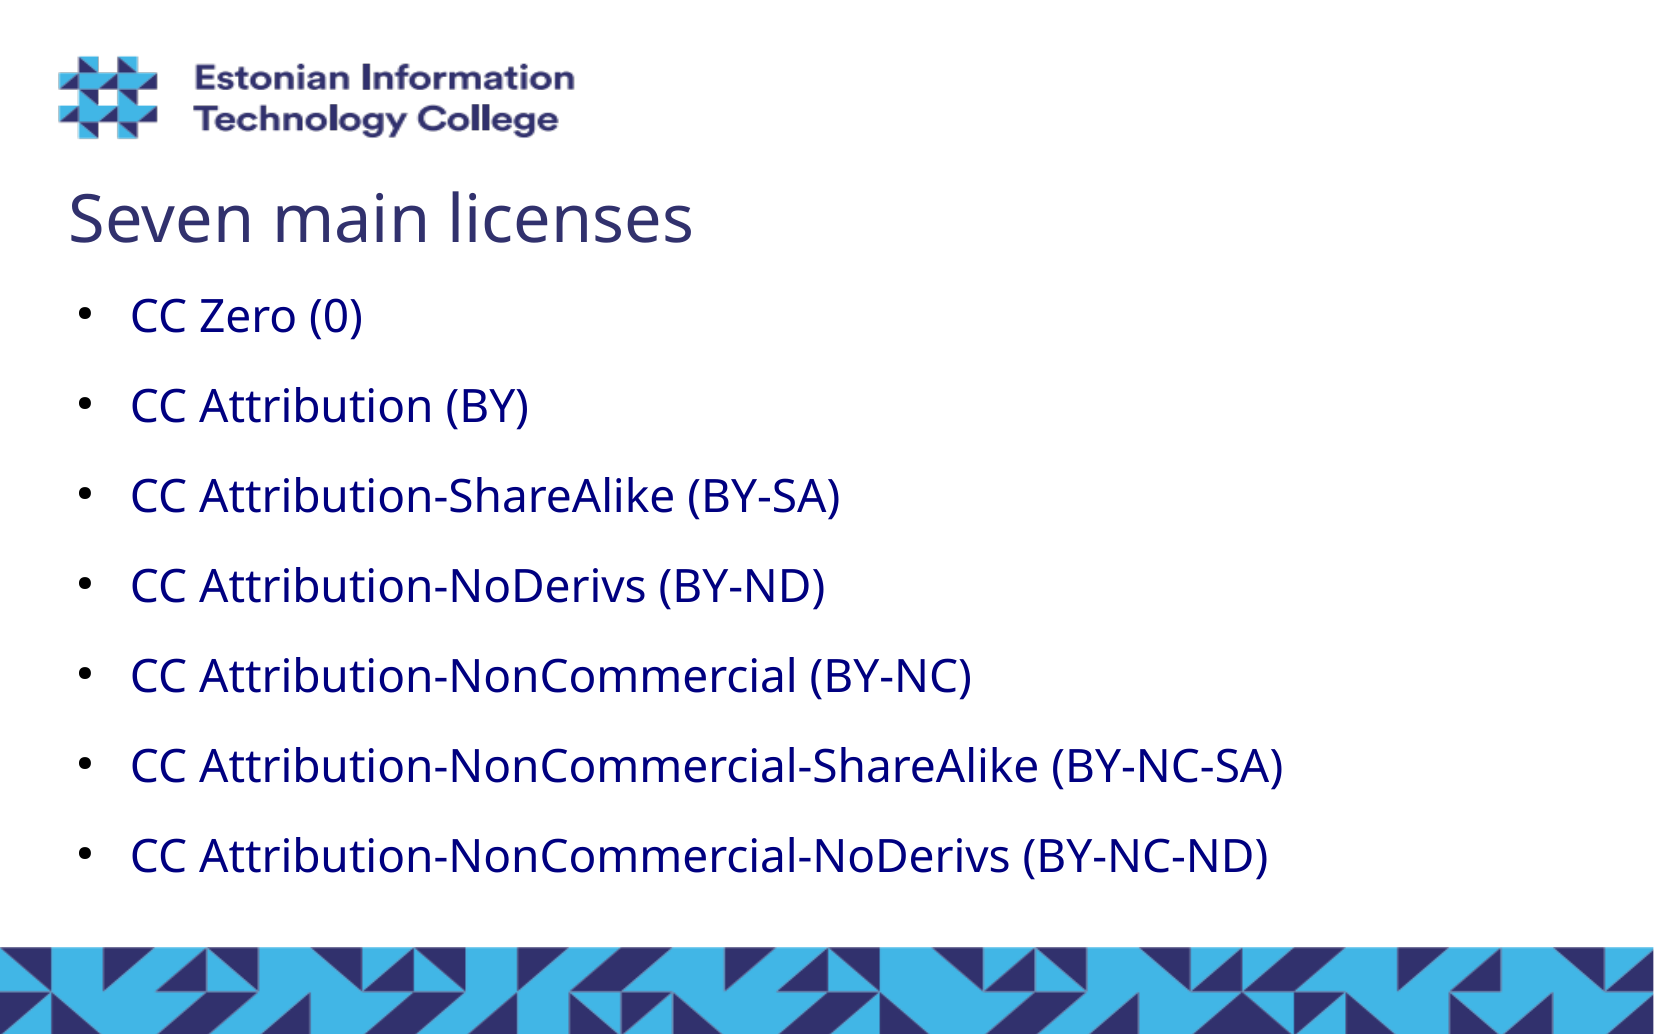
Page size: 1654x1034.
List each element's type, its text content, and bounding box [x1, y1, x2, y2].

title Seven main licenses [68, 147, 1536, 283]
list CC Zero (0) CC Attribution (BY) CC Attribution-ShareAlike (BY-SA) CC Attribution-NoDerivs (BY-ND) CC Attribution-NonCommercial (BY-NC) CC Attribution-NonCommercial-ShareAlike (BY-NC-SA) CC Attribution-NonCommercial-NoDerivs (BY-NC-ND) [59, 283, 1595, 936]
